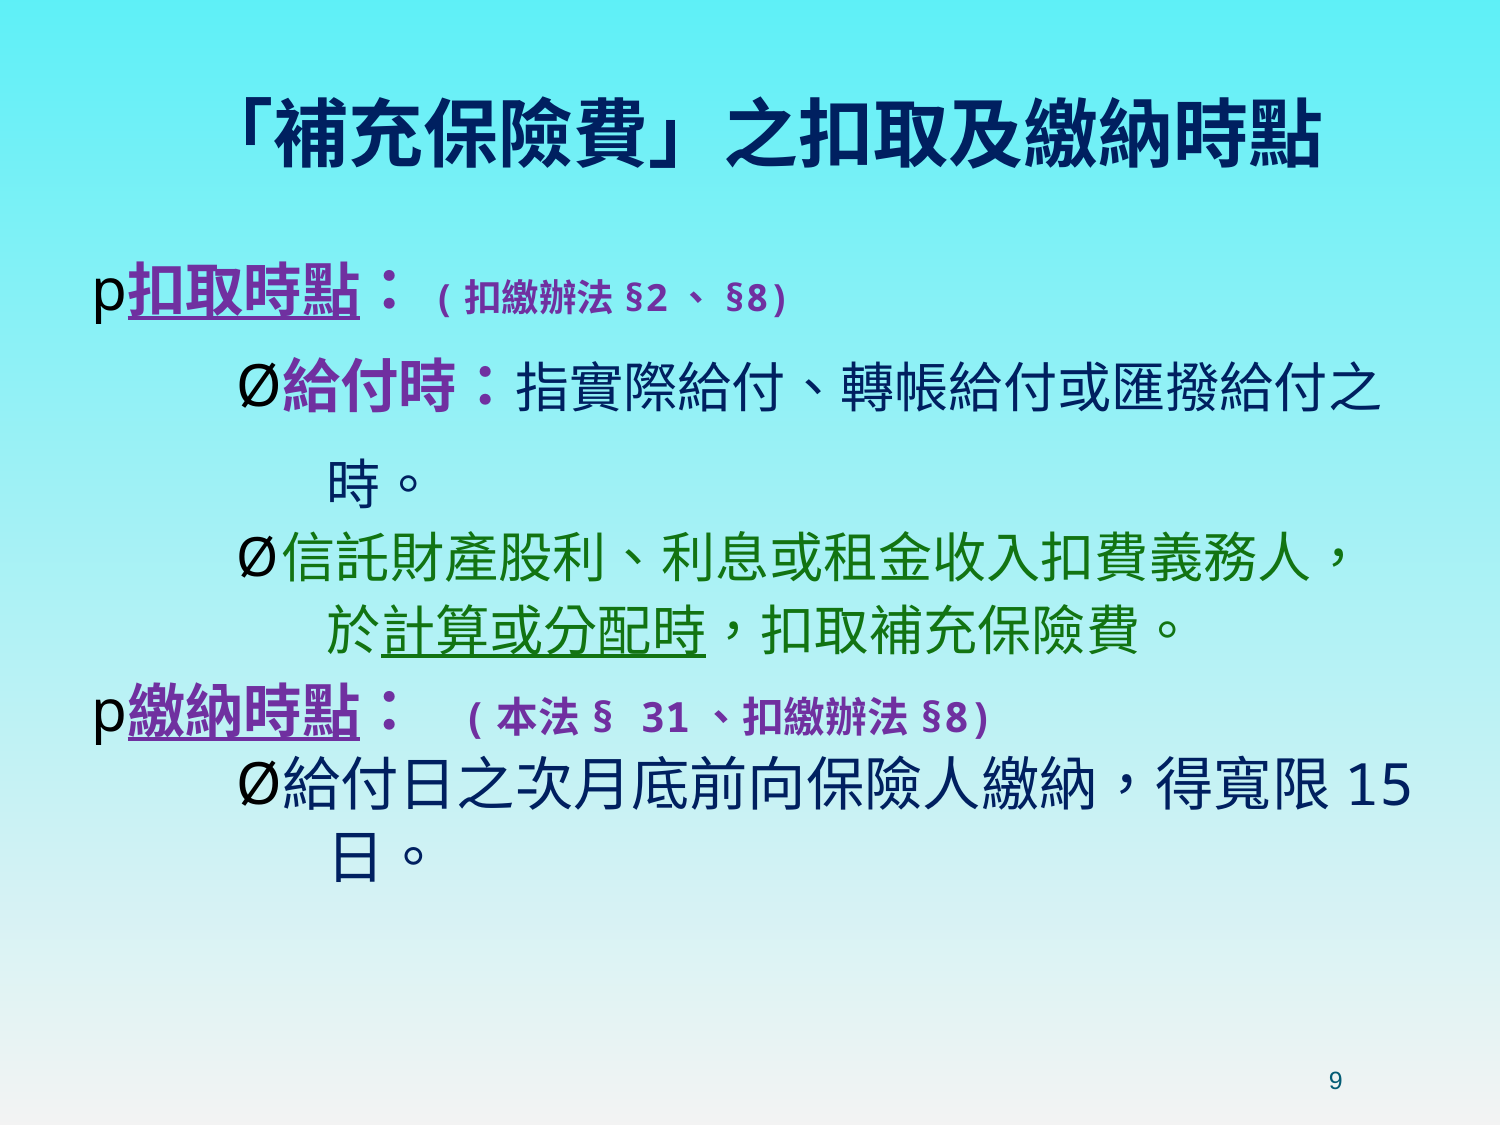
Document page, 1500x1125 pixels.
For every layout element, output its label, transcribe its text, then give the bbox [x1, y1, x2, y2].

text_box 9 [1328, 1034, 1454, 1095]
text_box 扣取時點：(扣繳辦法§2、§8) 給付時：指實際給付、轉帳給付或匯撥給付之時。 信託財產股利、利息或租金收入扣費義務人，於計算或分配時，扣取補充保險費。 繳納時點： (本法§ 31、扣繳辦法§8) 給付日之次月底前向保險人繳納，得寬限15日。 [76, 220, 1436, 730]
text_box 「補充保險費」之扣取及繳納時點 [183, 66, 1476, 196]
